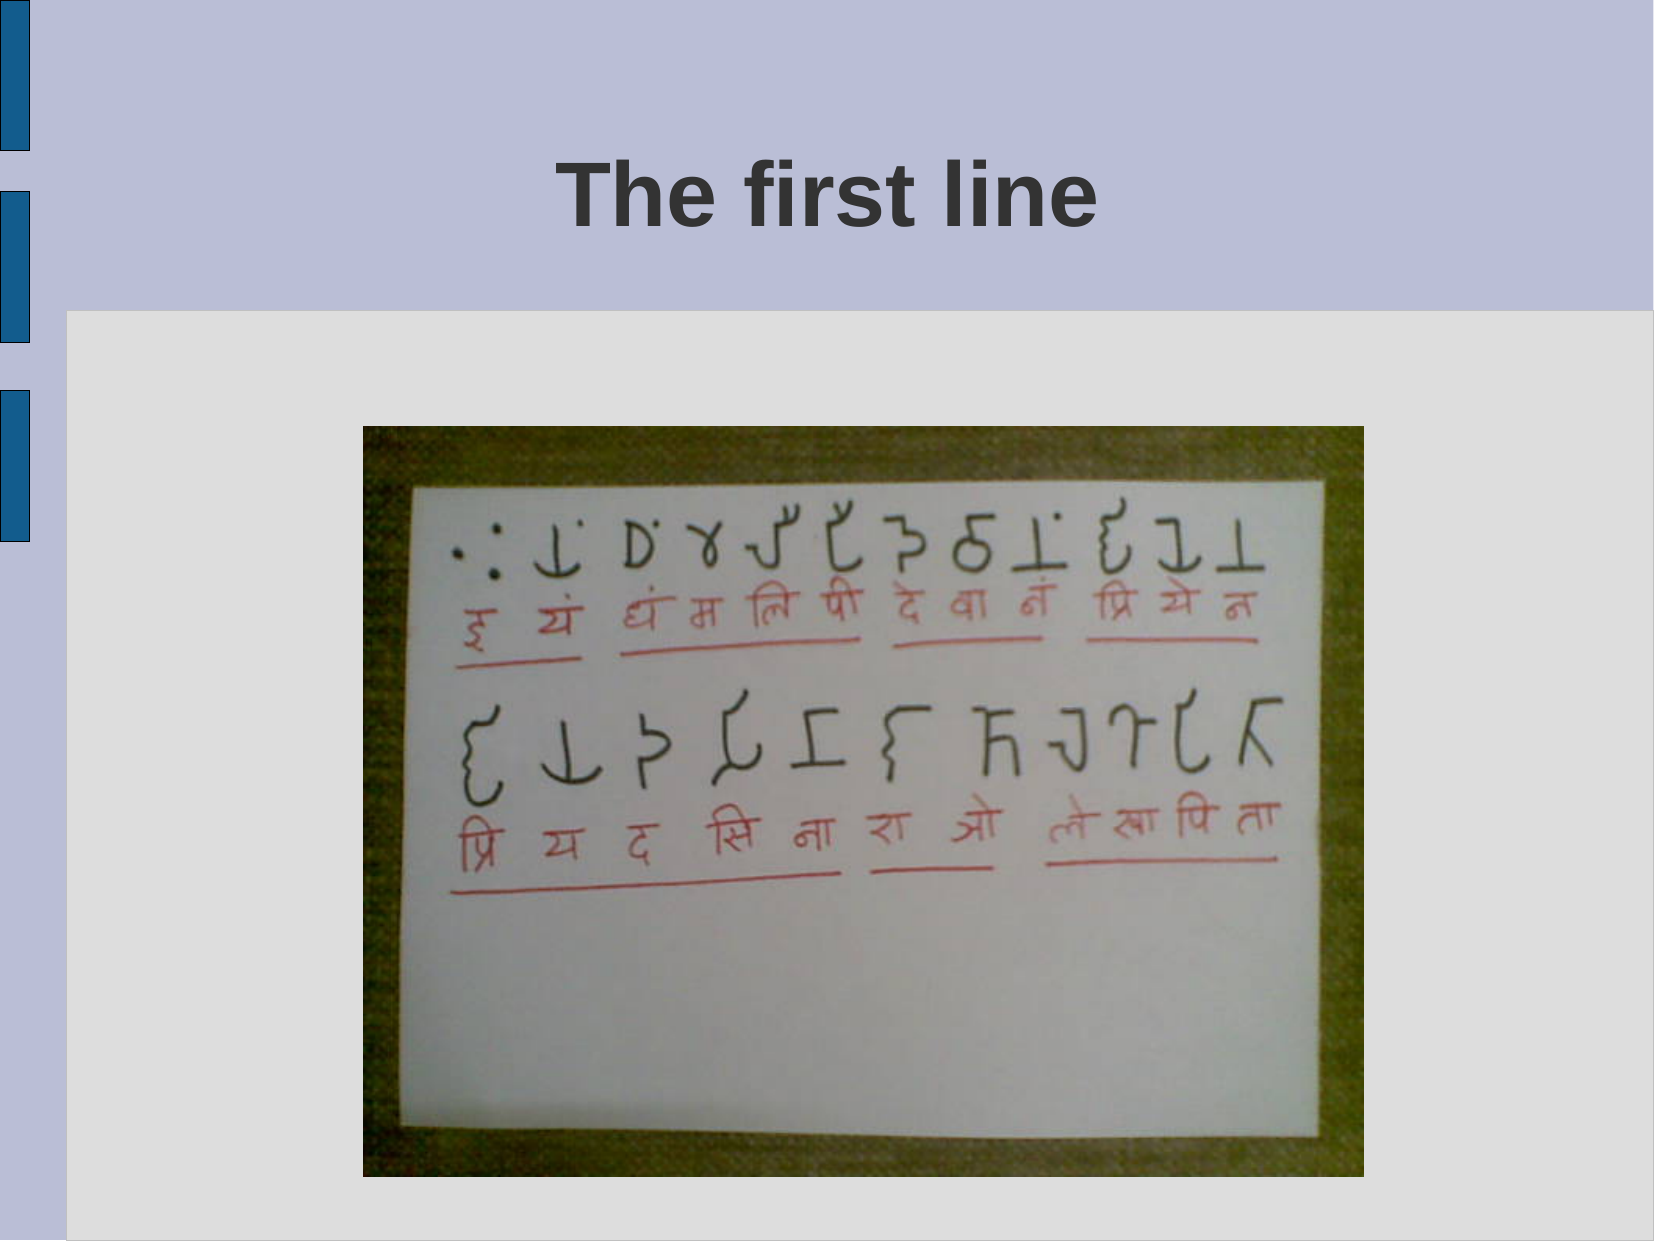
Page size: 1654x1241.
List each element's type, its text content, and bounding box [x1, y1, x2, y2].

picture [363, 426, 1364, 1177]
title The first line [121, 98, 1534, 291]
